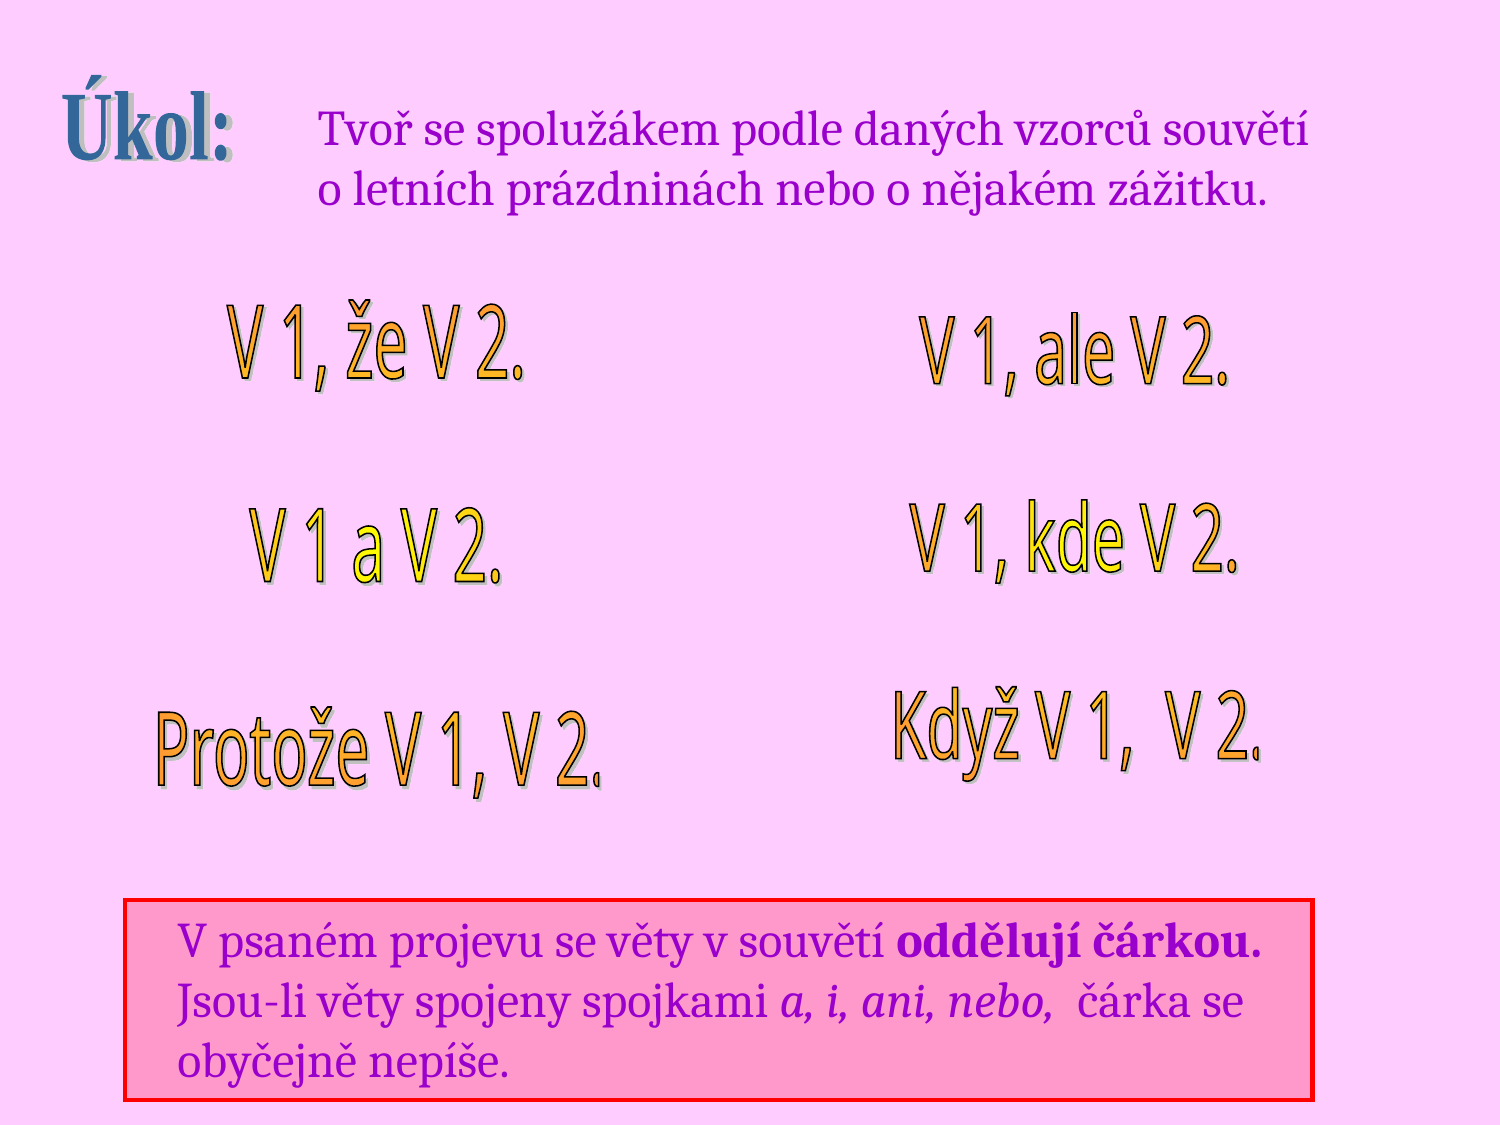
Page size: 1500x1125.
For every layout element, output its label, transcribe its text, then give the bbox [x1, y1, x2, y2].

text_box [125, 899, 1313, 1100]
text_box V 1, že V 2. V 1 a V 2. Protože V 1, V 2. [503, 712, 540, 786]
text_box V 1, že V 2. V 1 a V 2. Protože V 1, V 2. [306, 508, 323, 582]
text_box Tvoř se spolužákem podle daných vzorců souvětí o letních prázdninách nebo o nějakém zážitku. [302, 87, 1336, 223]
text_box V 1, ale V 2. V 1, kde V 2. Když V 1, V 2. [909, 504, 945, 572]
text_box V 1, že V 2. V 1 a V 2. Protože V 1, V 2. [227, 305, 264, 379]
text_box V 1, ale V 2. V 1, kde V 2. Když V 1, V 2. [1090, 691, 1107, 759]
text_box Úkol: [214, 144, 227, 161]
text_box V 1, že V 2. V 1 a V 2. Protože V 1, V 2. [385, 712, 422, 786]
text_box V 1, ale V 2. V 1, kde V 2. Když V 1, V 2. [1218, 690, 1247, 759]
text_box V 1, že V 2. V 1 a V 2. Protože V 1, V 2. [194, 729, 214, 786]
text_box V 1, že V 2. V 1 a V 2. Protože V 1, V 2. [158, 712, 187, 786]
text_box V 1, ale V 2. V 1, kde V 2. Když V 1, V 2. [895, 691, 927, 759]
text_box V 1, ale V 2. V 1, kde V 2. Když V 1, V 2. [994, 708, 1018, 759]
text_box V 1, ale V 2. V 1, kde V 2. Když V 1, V 2. [1130, 316, 1166, 384]
text_box V 1, ale V 2. V 1, kde V 2. Když V 1, V 2. [1036, 332, 1063, 385]
text_box V 1, že V 2. V 1 a V 2. Protože V 1, V 2. [442, 712, 459, 786]
text_box V 1, ale V 2. V 1, kde V 2. Když V 1, V 2. [1035, 691, 1071, 759]
text_box V 1, že V 2. V 1 a V 2. Protože V 1, V 2. [216, 729, 247, 787]
text_box V 1, ale V 2. V 1, kde V 2. Když V 1, V 2. [1165, 691, 1201, 759]
text_box V 1, ale V 2. V 1, kde V 2. Když V 1, V 2. [1095, 519, 1122, 573]
text_box V 1, ale V 2. V 1, kde V 2. Když V 1, V 2. [1193, 503, 1221, 572]
text_box Úkol: [62, 94, 111, 161]
text_box V 1, že V 2. V 1 a V 2. Protože V 1, V 2. [249, 508, 286, 582]
text_box Úkol: [85, 74, 102, 90]
text_box V 1, ale V 2. V 1, kde V 2. Když V 1, V 2. [1085, 332, 1113, 385]
text_box V 1, že V 2. V 1 a V 2. Protože V 1, V 2. [354, 526, 381, 583]
text_box V 1, ale V 2. V 1, kde V 2. Když V 1, V 2. [919, 316, 955, 384]
text_box V 1, že V 2. V 1 a V 2. Protože V 1, V 2. [274, 729, 305, 787]
text_box V 1, že V 2. V 1 a V 2. Protože V 1, V 2. [309, 730, 334, 786]
text_box Úkol: [114, 91, 153, 160]
text_box V 1, že V 2. V 1 a V 2. Protože V 1, V 2. [250, 717, 270, 787]
text_box V 1, ale V 2. V 1, kde V 2. Když V 1, V 2. [929, 687, 958, 760]
text_box V 1, ale V 2. V 1, kde V 2. Když V 1, V 2. [962, 708, 993, 782]
text_box V 1, že V 2. V 1 a V 2. Protože V 1, V 2. [376, 322, 405, 380]
text_box V 1, že V 2. V 1 a V 2. Protože V 1, V 2. [455, 507, 484, 582]
text_box Úkol: [190, 91, 208, 160]
text_box V 1, že V 2. V 1 a V 2. Protože V 1, V 2. [400, 508, 438, 582]
text_box V 1, ale V 2. V 1, kde V 2. Když V 1, V 2. [974, 316, 991, 384]
text_box V 1, ale V 2. V 1, kde V 2. Když V 1, V 2. [1183, 315, 1212, 384]
text_box V 1, že V 2. V 1 a V 2. Protože V 1, V 2. [338, 729, 367, 787]
text_box V 1, že V 2. V 1 a V 2. Protože V 1, V 2. [284, 305, 301, 379]
text_box V 1, že V 2. V 1 a V 2. Protože V 1, V 2. [477, 304, 507, 379]
text_box Úkol: [214, 113, 227, 130]
text_box V 1, ale V 2. V 1, kde V 2. Když V 1, V 2. [965, 504, 981, 572]
text_box V 1, že V 2. V 1 a V 2. Protože V 1, V 2. [557, 711, 587, 786]
text_box Úkol: [155, 112, 187, 161]
text_box V 1, ale V 2. V 1, kde V 2. Když V 1, V 2. [1059, 499, 1087, 573]
text_box V psaném projevu se věty v souvětí oddělují čárkou. Jsou-li věty spojeny spojkami a, i, ani, nebo, čárka se obyčejně nepíše. [162, 899, 1289, 1096]
text_box V 1, ale V 2. V 1, kde V 2. Když V 1, V 2. [1140, 504, 1176, 572]
text_box V 1, že V 2. V 1 a V 2. Protože V 1, V 2. [423, 305, 460, 379]
text_box V 1, že V 2. V 1 a V 2. Protože V 1, V 2. [347, 323, 372, 379]
text_box V 1, ale V 2. V 1, kde V 2. Když V 1, V 2. [1029, 499, 1056, 572]
